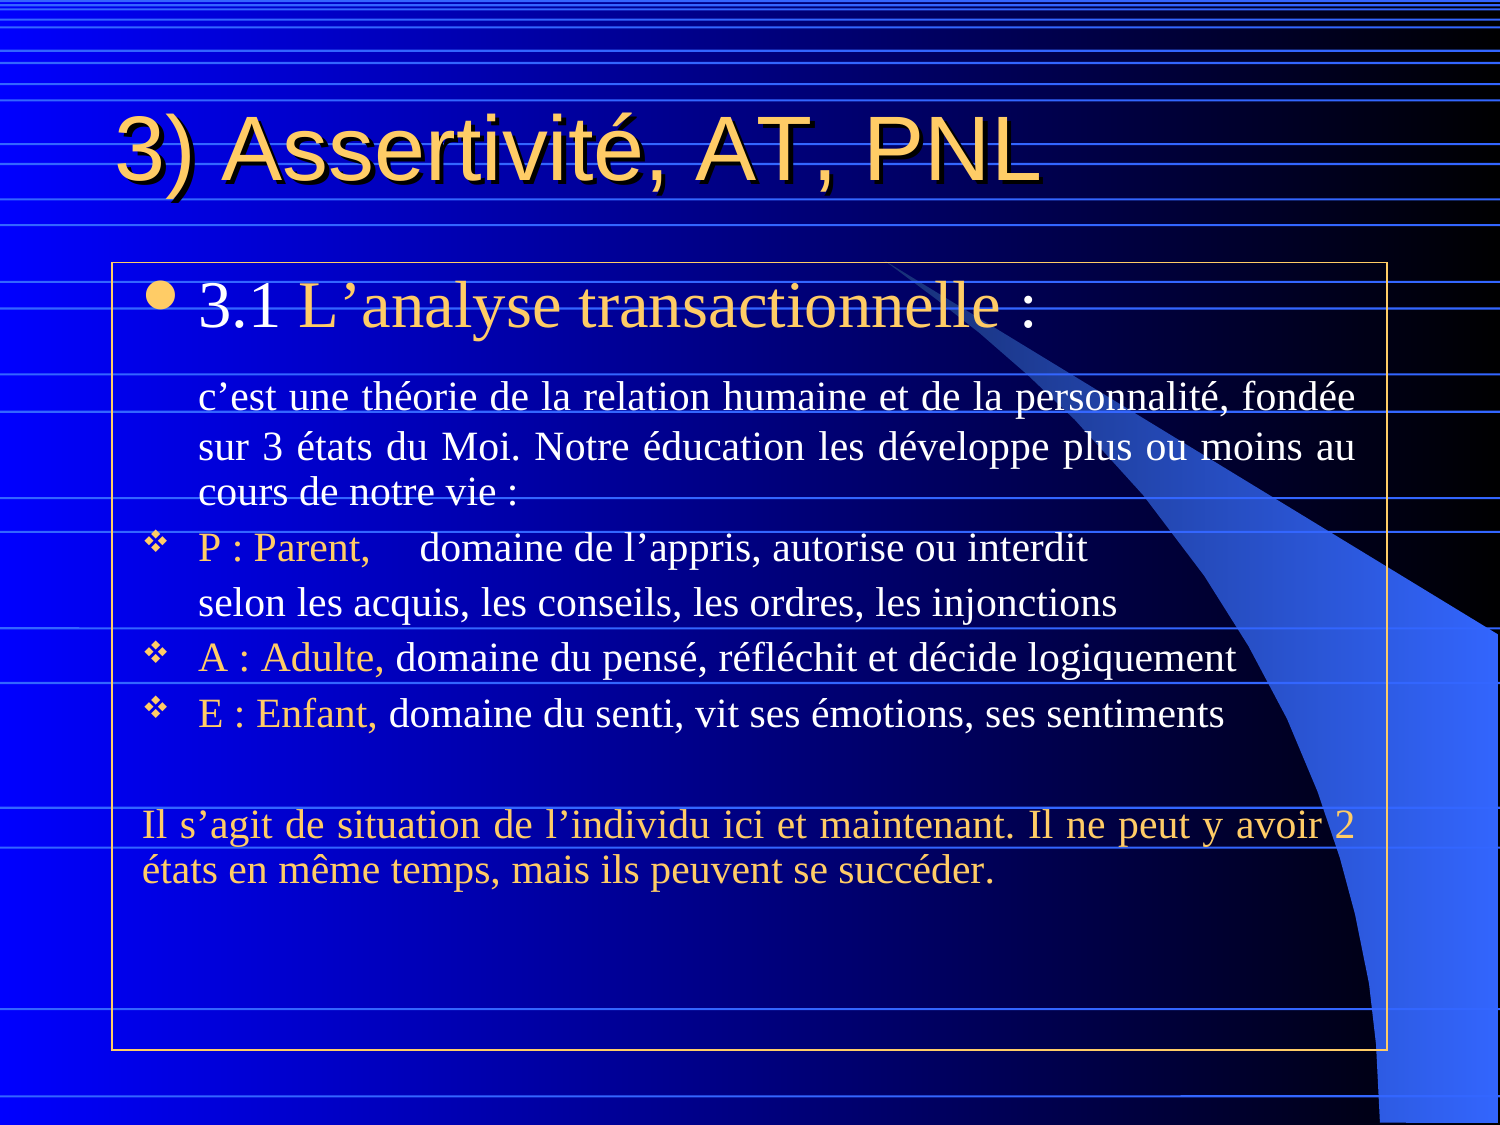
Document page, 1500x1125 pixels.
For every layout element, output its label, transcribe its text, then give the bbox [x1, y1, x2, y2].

list 3.1 L’analyse transactionnelle : c’est une théorie de la relation humaine et de la personnalité, fondée sur 3 états du Moi. Notre éducation les développe plus ou moins au cours de notre vie : P : Parent, domaine de l’appris, autorise ou interdit selon les acquis, les conseils, les ordres, les injonctions A : Adulte, domaine du pensé, réfléchit et décide logiquement E : Enfant, domaine du senti, vit ses émotions, ses sentiments Il s’agit de situation de l’individu ici et maintenant. Il ne peut y avoir 2 états en même temps, mais ils peuvent se succéder. [111, 262, 1387, 1050]
title 3) Assertivité, AT, PNL [99, 49, 1426, 238]
